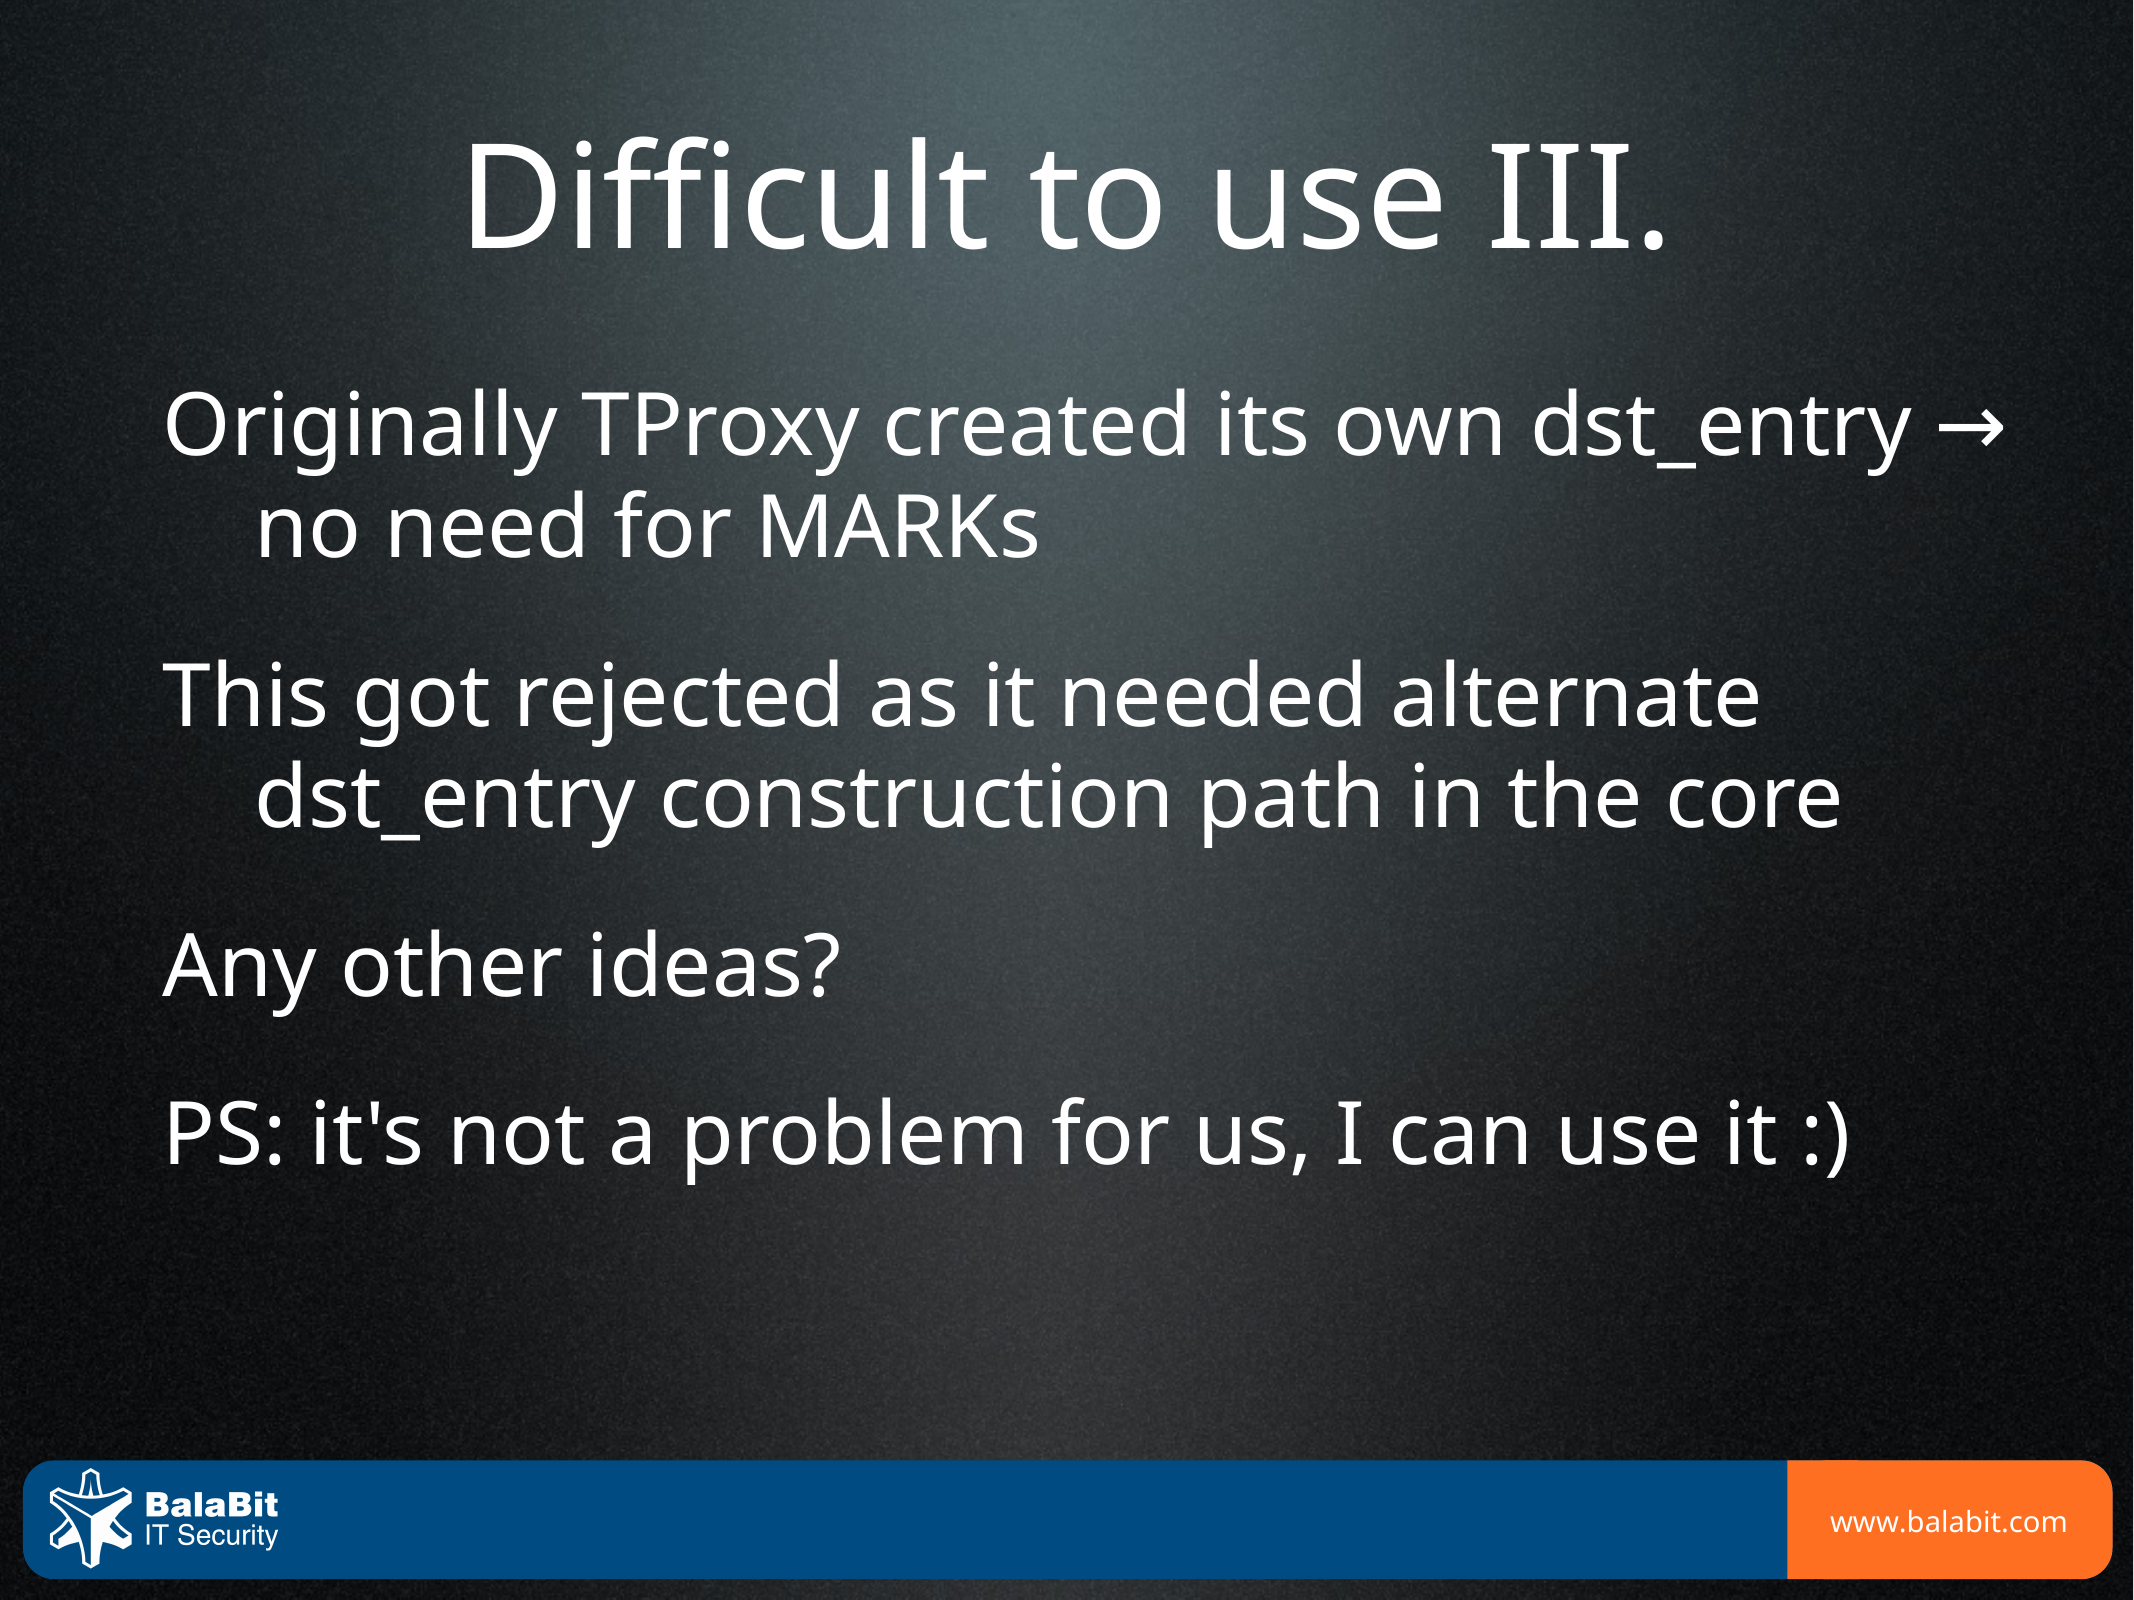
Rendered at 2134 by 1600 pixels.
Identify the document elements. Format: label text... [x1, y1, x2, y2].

list Originally TProxy created its own dst_entry → no need for MARKs This got rejected as it needed alternate dst_entry construction path in the core Any other ideas? PS: it's not a problem for us, I can use it :) [106, 374, 2027, 1431]
title Difficult to use III. [106, 34, 2027, 360]
picture [0, 0, 2134, 1600]
